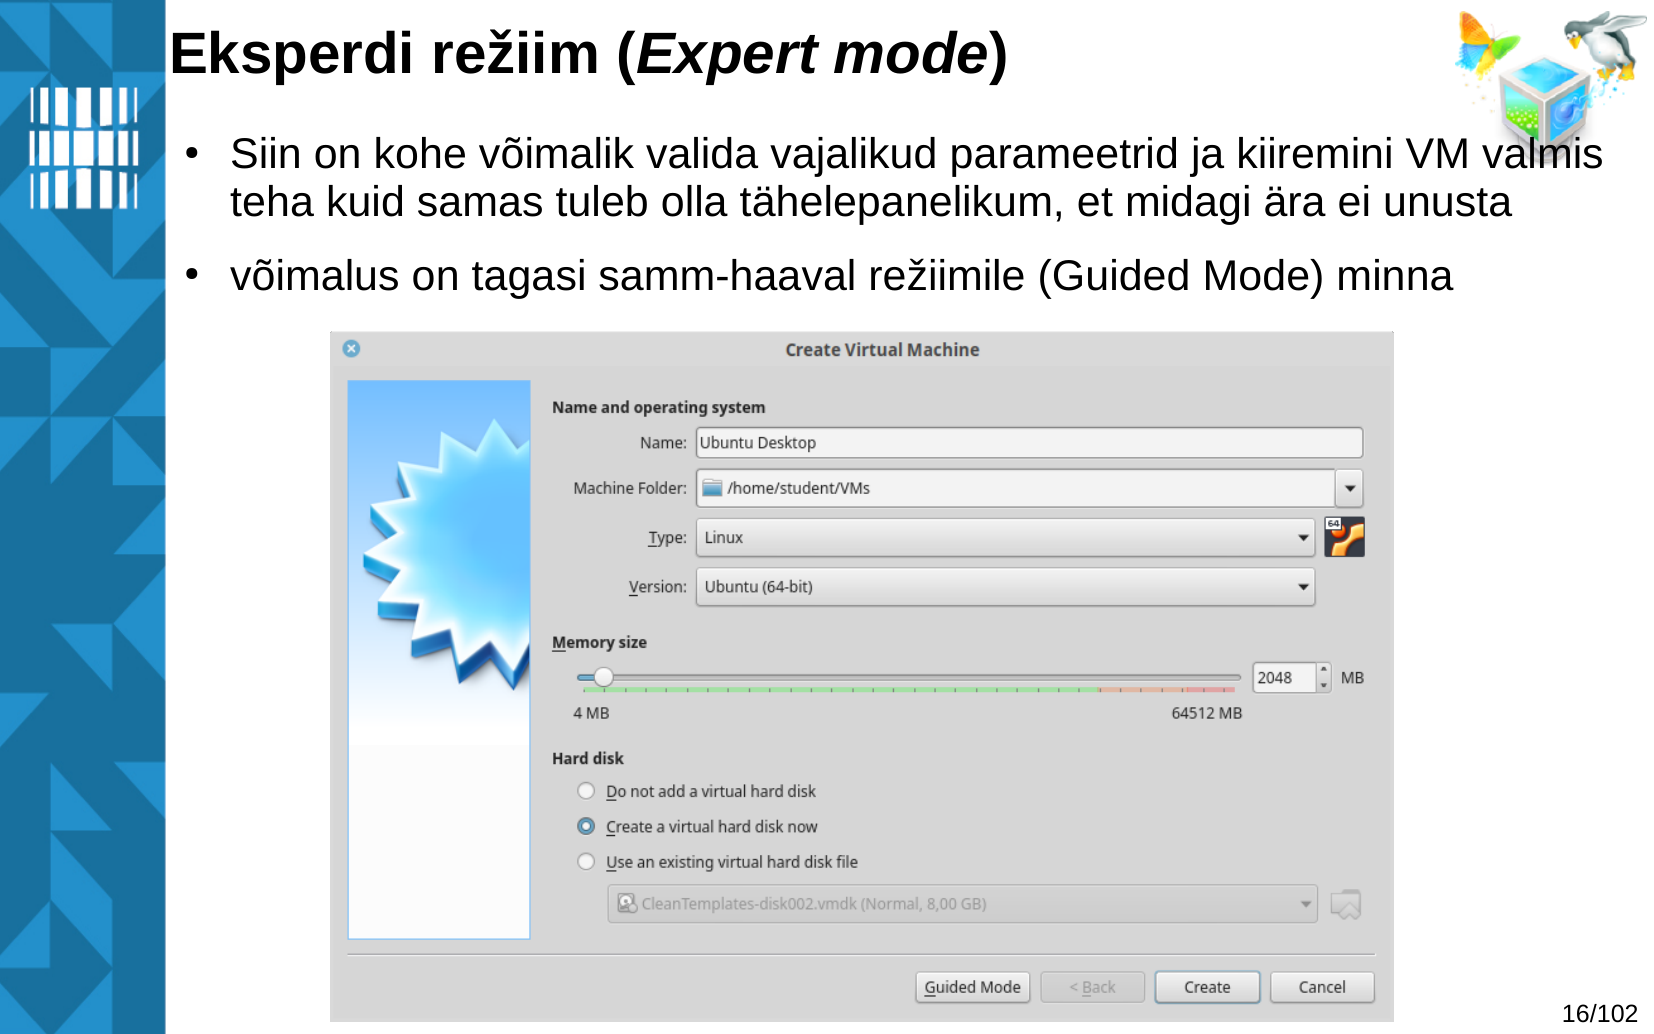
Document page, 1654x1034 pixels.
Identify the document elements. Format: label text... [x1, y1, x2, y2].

list Siin on kohe võimalik valida vajalikud parameetrid ja kiiremini VM valmis teha kuid samas tuleb olla tähelepanelikum, et midagi ära ei unusta võimalus on tagasi samm-haaval režiimile (Guided Mode) minna [169, 129, 1630, 343]
picture [330, 331, 1394, 1022]
title Eksperdi režiim (Expert mode) [169, 11, 1571, 95]
picture [1452, 7, 1653, 166]
